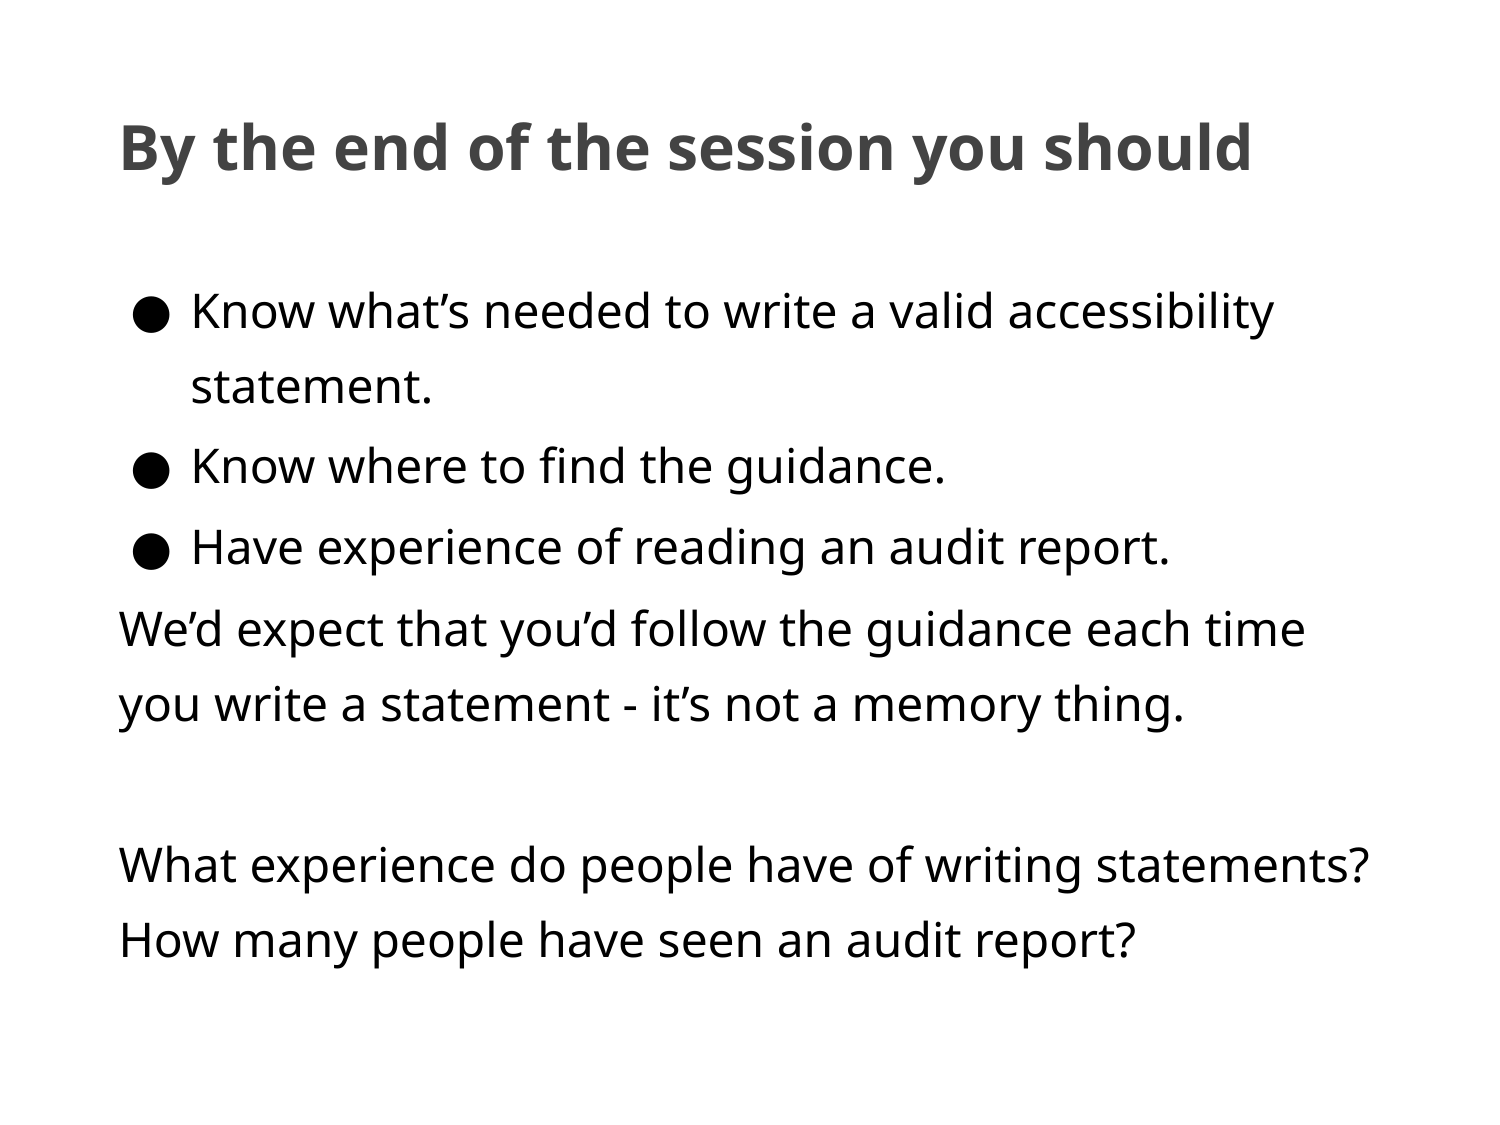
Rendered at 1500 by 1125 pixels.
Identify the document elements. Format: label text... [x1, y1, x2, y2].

title By the end of the session you should [103, 89, 1397, 215]
list Know what’s needed to write a valid accessibility statement. Know where to find the guidance. Have experience of reading an audit report. We’d expect that you’d follow the guidance each time you write a statement - it’s not a memory thing. What experience do people have of writing statements? How many people have seen an audit report? [103, 252, 1397, 1000]
